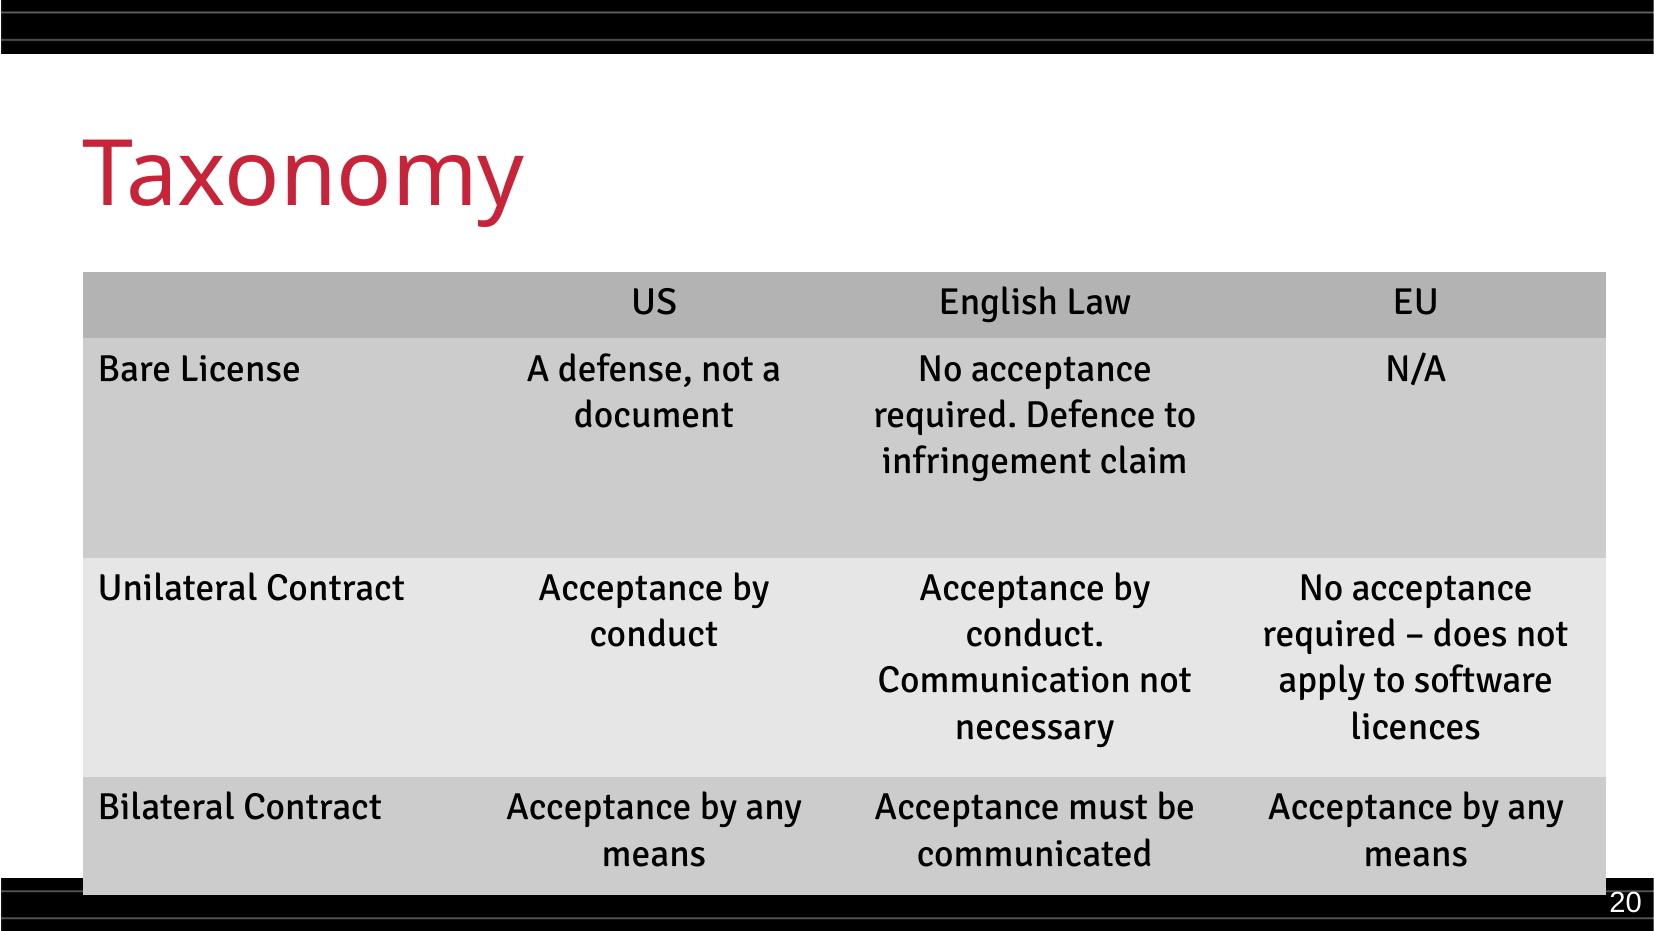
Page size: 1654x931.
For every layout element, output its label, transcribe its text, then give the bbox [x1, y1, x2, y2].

table_cell Acceptance by conduct [464, 558, 844, 777]
table_cell Acceptance must be communicated [844, 777, 1225, 895]
table_cell Acceptance by conduct. Communication not necessary [844, 558, 1225, 777]
table_cell Acceptance by any means [1225, 777, 1606, 895]
table_cell No acceptance required. Defence to infringement claim [844, 338, 1225, 558]
table_cell A defense, not a document [464, 338, 844, 558]
picture [1, 878, 1654, 931]
table_cell No acceptance required – does not apply to software licences [1225, 558, 1606, 777]
table_cell N/A [1225, 338, 1606, 558]
table_cell Unilateral Contract [83, 558, 464, 777]
table_header English Law [844, 272, 1225, 338]
picture [1, 0, 1654, 54]
table_cell Bare License [83, 338, 464, 558]
table_cell Bilateral Contract [83, 777, 464, 895]
table_cell Acceptance by any means [464, 777, 844, 895]
table_header [83, 272, 464, 338]
table_header EU [1225, 272, 1606, 338]
table_header US [464, 272, 844, 338]
title Taxonomy [82, 92, 1571, 249]
